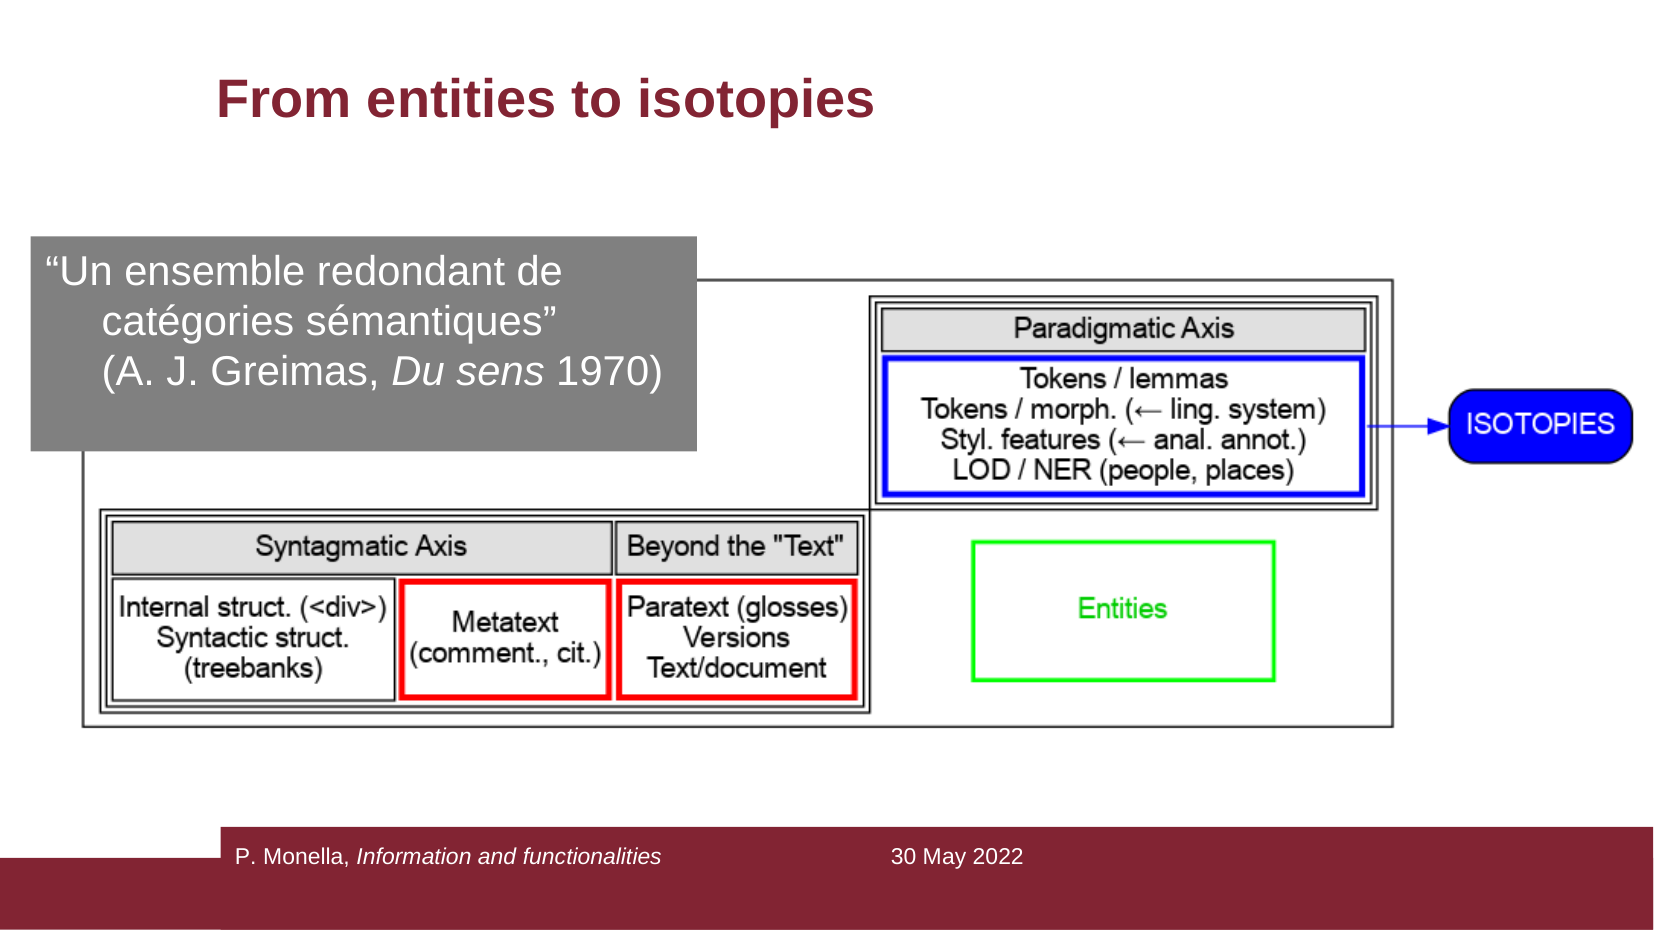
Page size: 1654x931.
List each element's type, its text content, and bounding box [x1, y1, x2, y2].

picture [59, 256, 1641, 751]
list “Un ensemble redondant de catégories sémantiques” (A. J. Greimas, Du sens 1970) [30, 236, 697, 452]
title From entities to isotopies [201, 55, 1569, 142]
